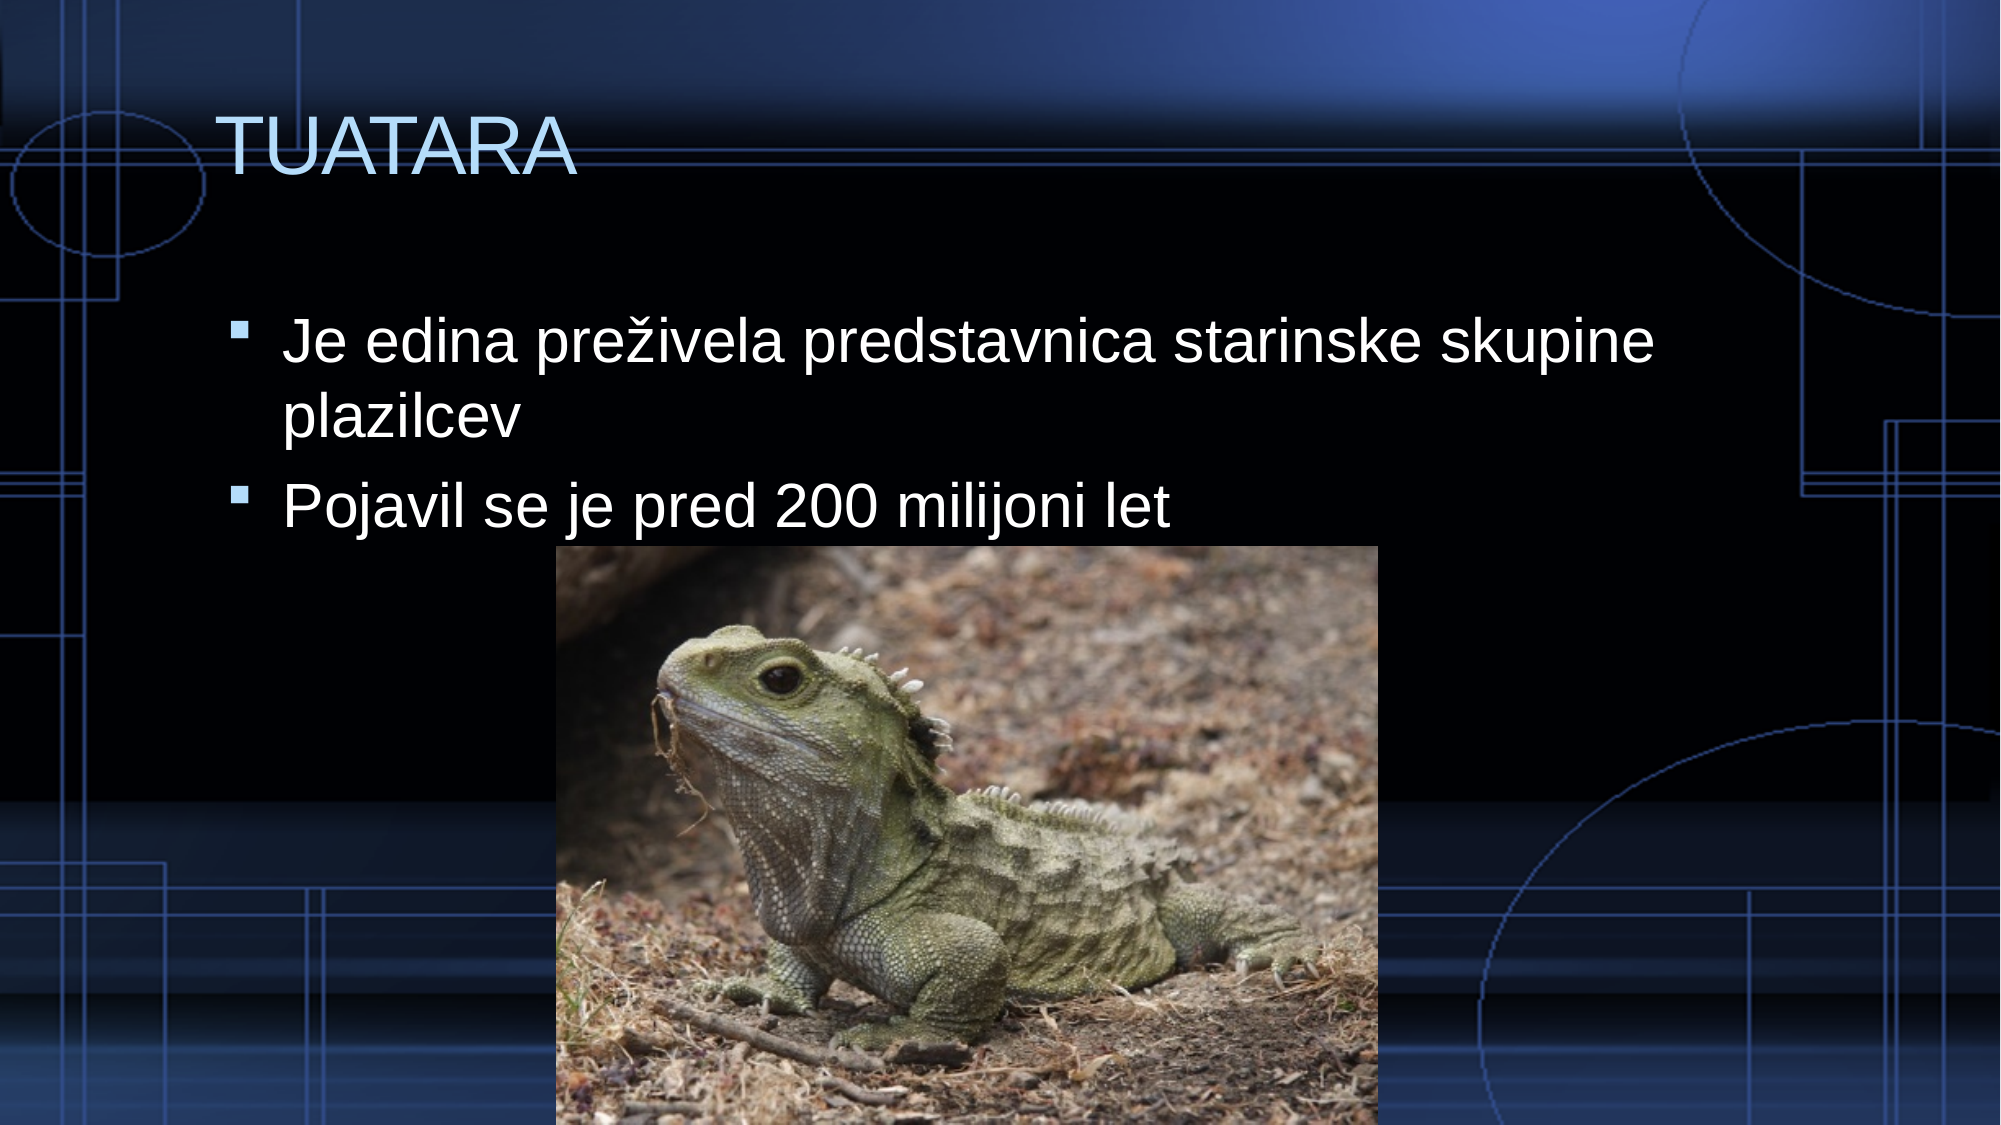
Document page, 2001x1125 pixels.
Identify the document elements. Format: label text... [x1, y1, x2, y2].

picture [0, 0, 2001, 1125]
title TUATARA [200, 84, 1900, 235]
list Je edina preživela predstavnica starinske skupine plazilcev Pojavil se je pred 200 milijoni let [200, 292, 1900, 1043]
